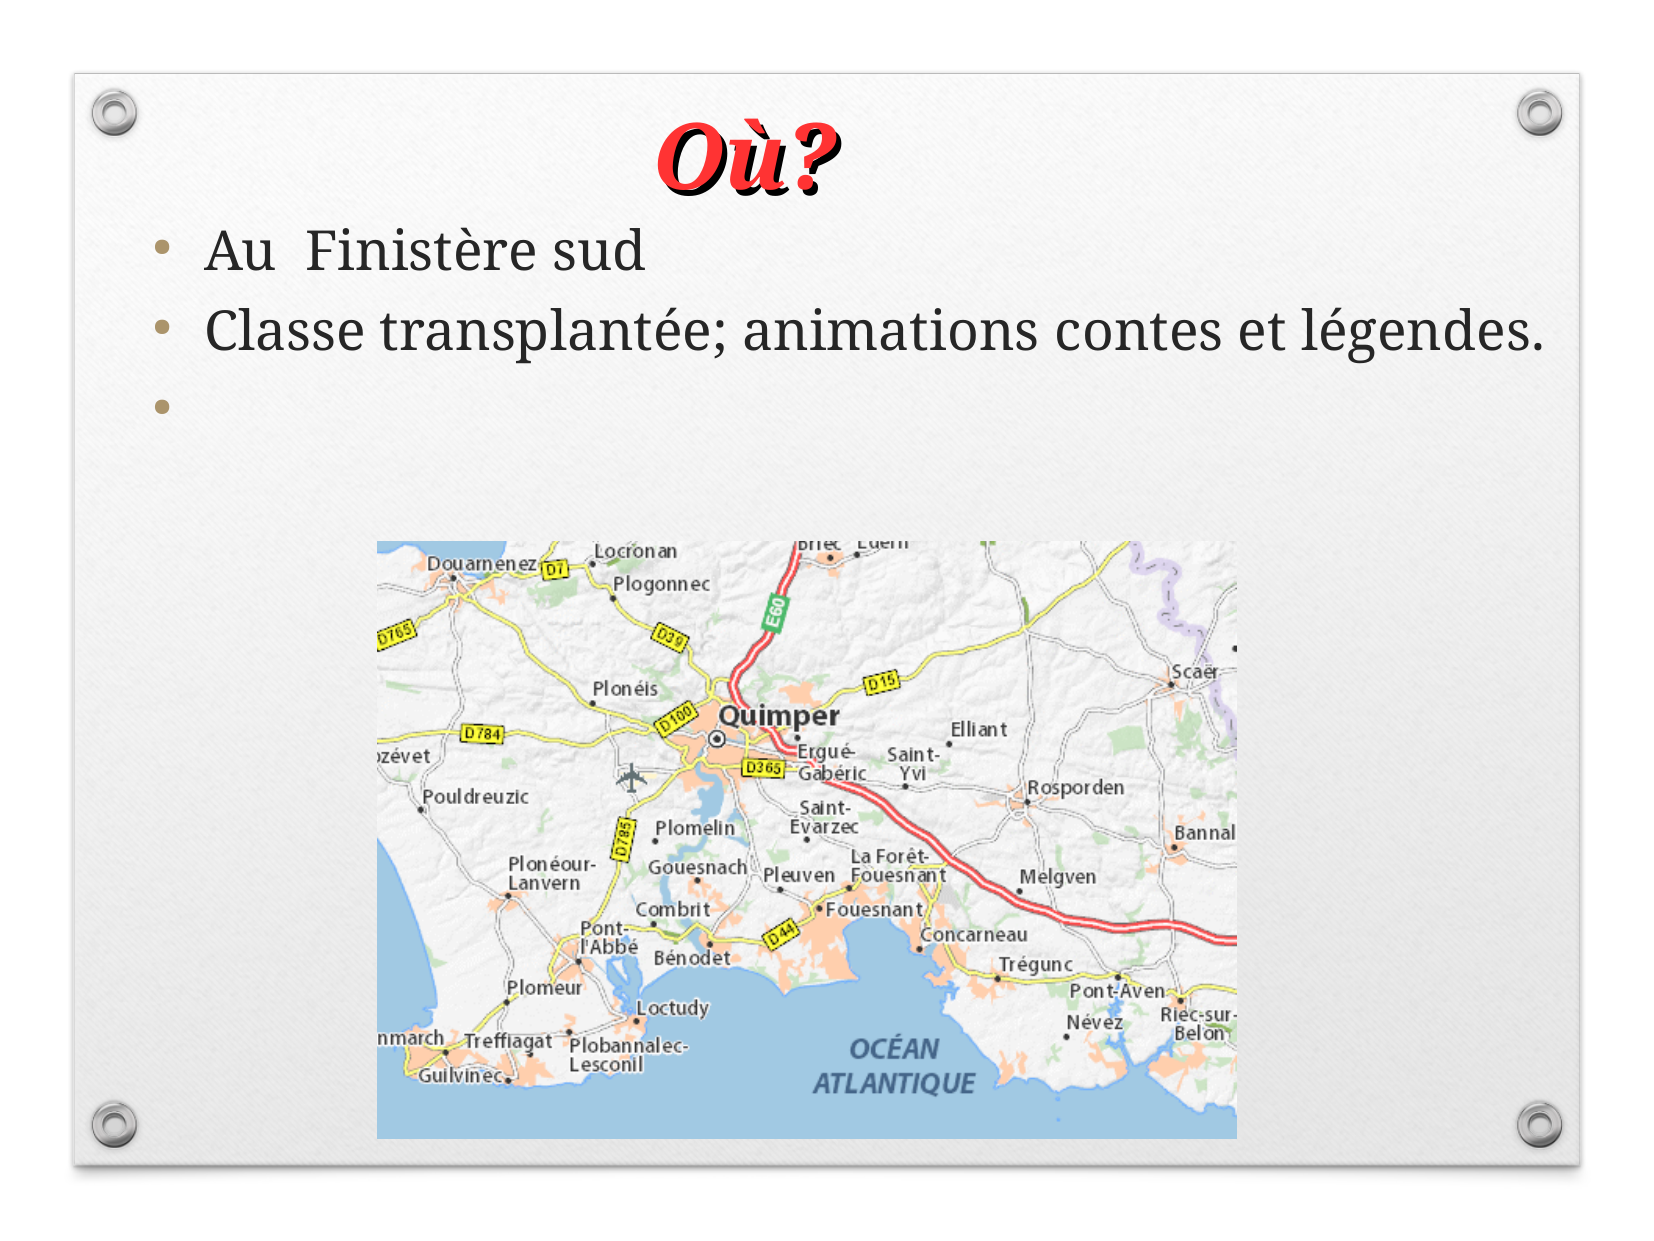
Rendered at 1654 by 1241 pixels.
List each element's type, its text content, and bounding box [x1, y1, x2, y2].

picture [0, 0, 1654, 1241]
list Au Finistère sud Classe transplantée; animations contes et légendes. [137, 208, 1626, 591]
title Où? [0, 49, 1489, 257]
